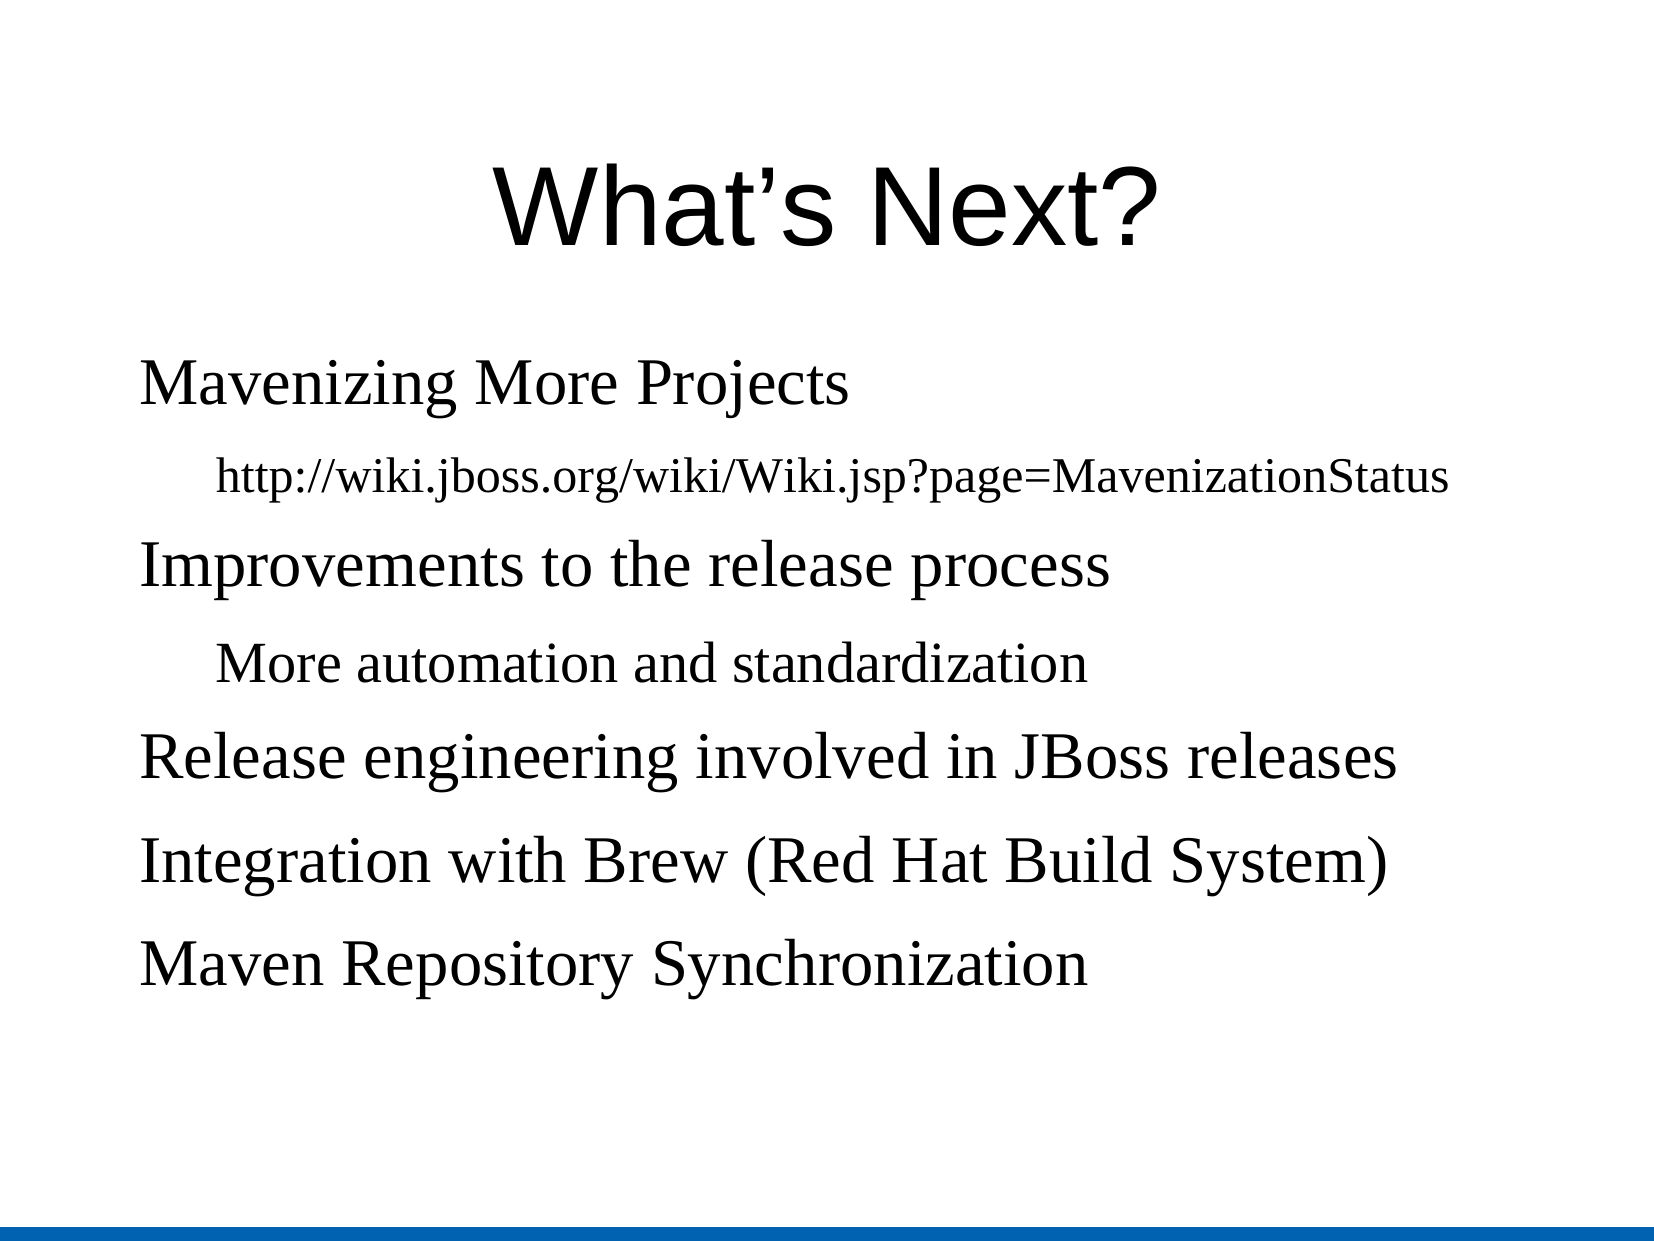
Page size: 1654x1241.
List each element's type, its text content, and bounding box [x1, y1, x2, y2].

list Mavenizing More Projects http://wiki.jboss.org/wiki/Wiki.jsp?page=MavenizationStatus Improvements to the release process More automation and standardization Release engineering involved in JBoss releases Integration with Brew (Red Hat Build System) Maven Repository Synchronization [121, 344, 1533, 1127]
title What’s Next? [121, 102, 1533, 311]
